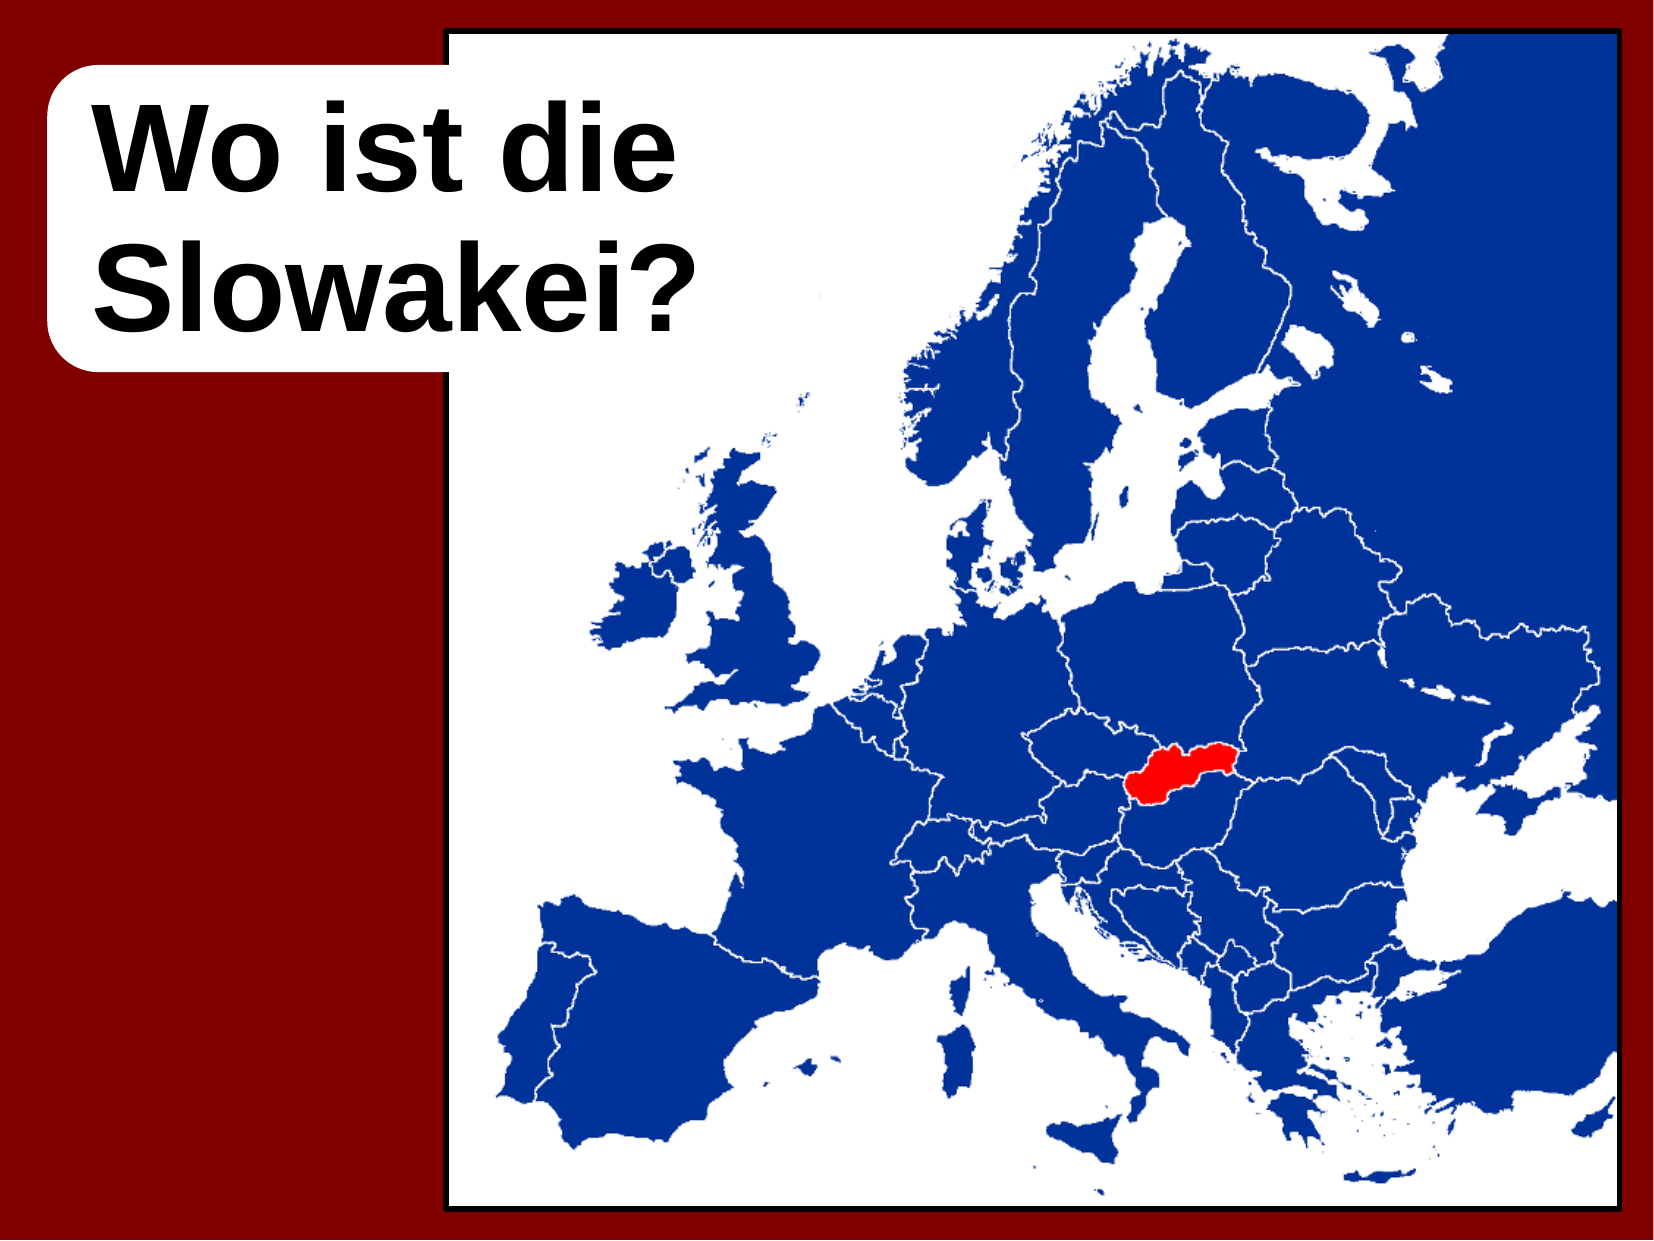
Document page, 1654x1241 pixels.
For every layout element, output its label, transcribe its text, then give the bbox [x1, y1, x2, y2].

text_box [47, 64, 718, 373]
picture [448, 34, 1617, 1207]
text_box Wo ist die Slowakei? [76, 70, 756, 366]
